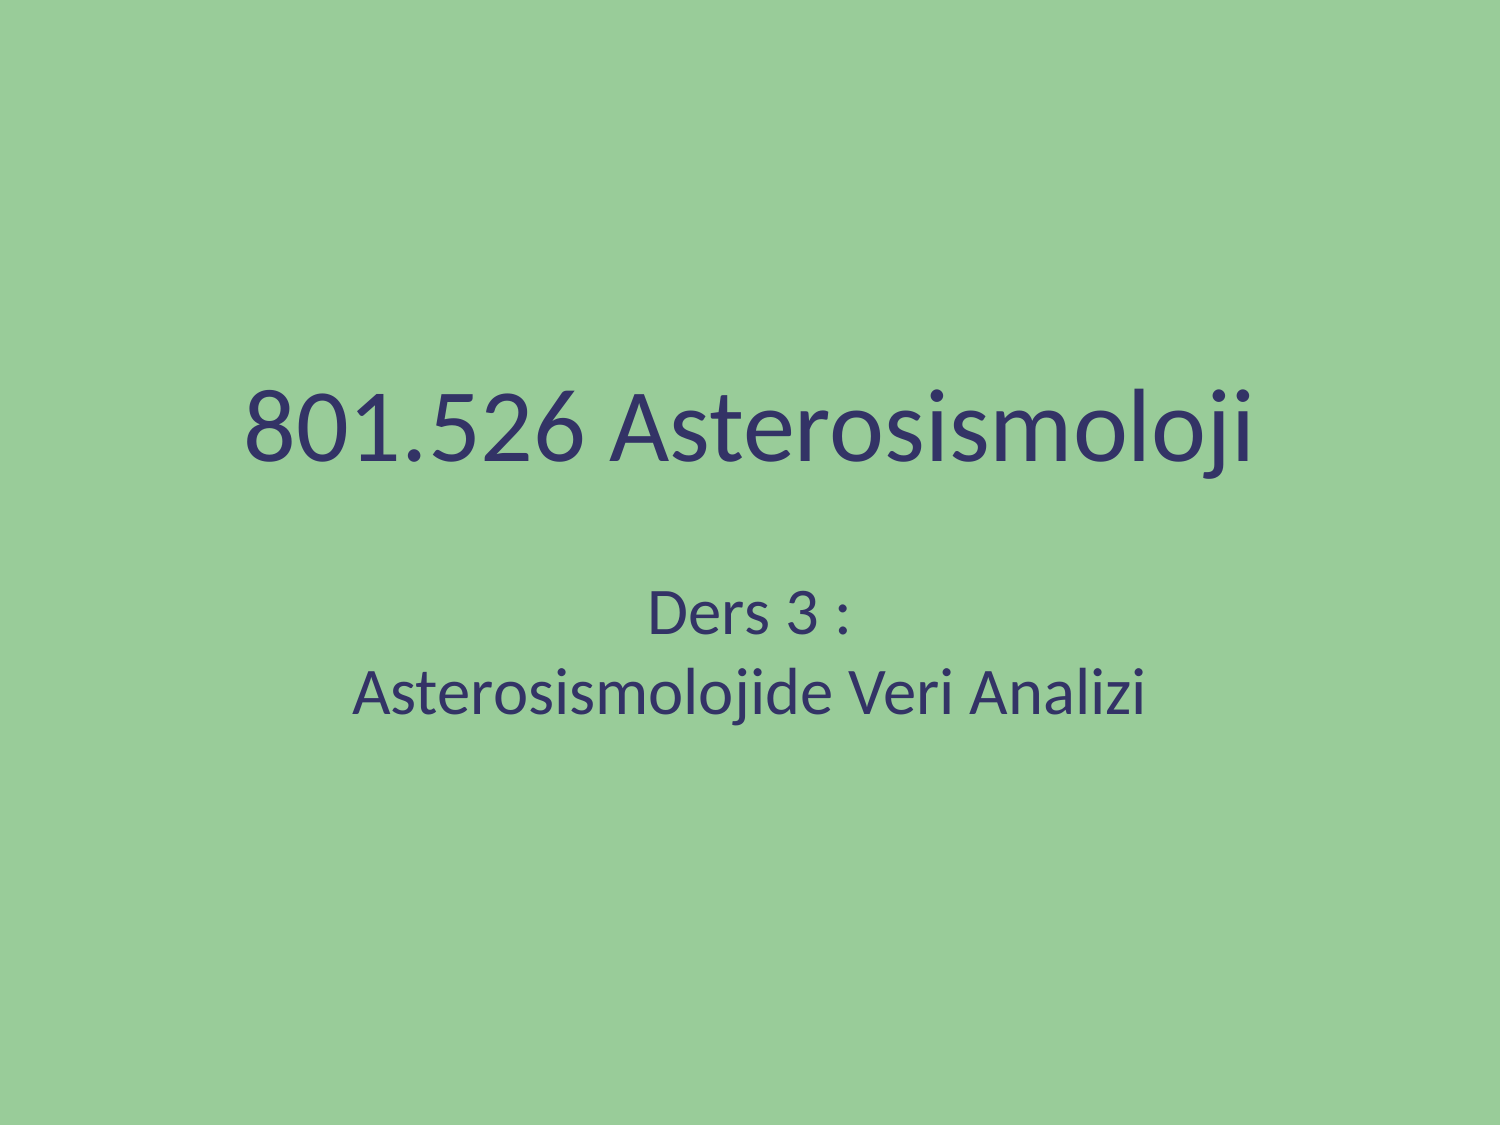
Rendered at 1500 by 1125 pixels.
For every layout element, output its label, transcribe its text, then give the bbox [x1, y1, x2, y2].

title 801.526 Asterosismoloji [112, 349, 1388, 591]
subtitle Ders 3 : Asterosismolojide Veri Analizi [225, 560, 1275, 849]
